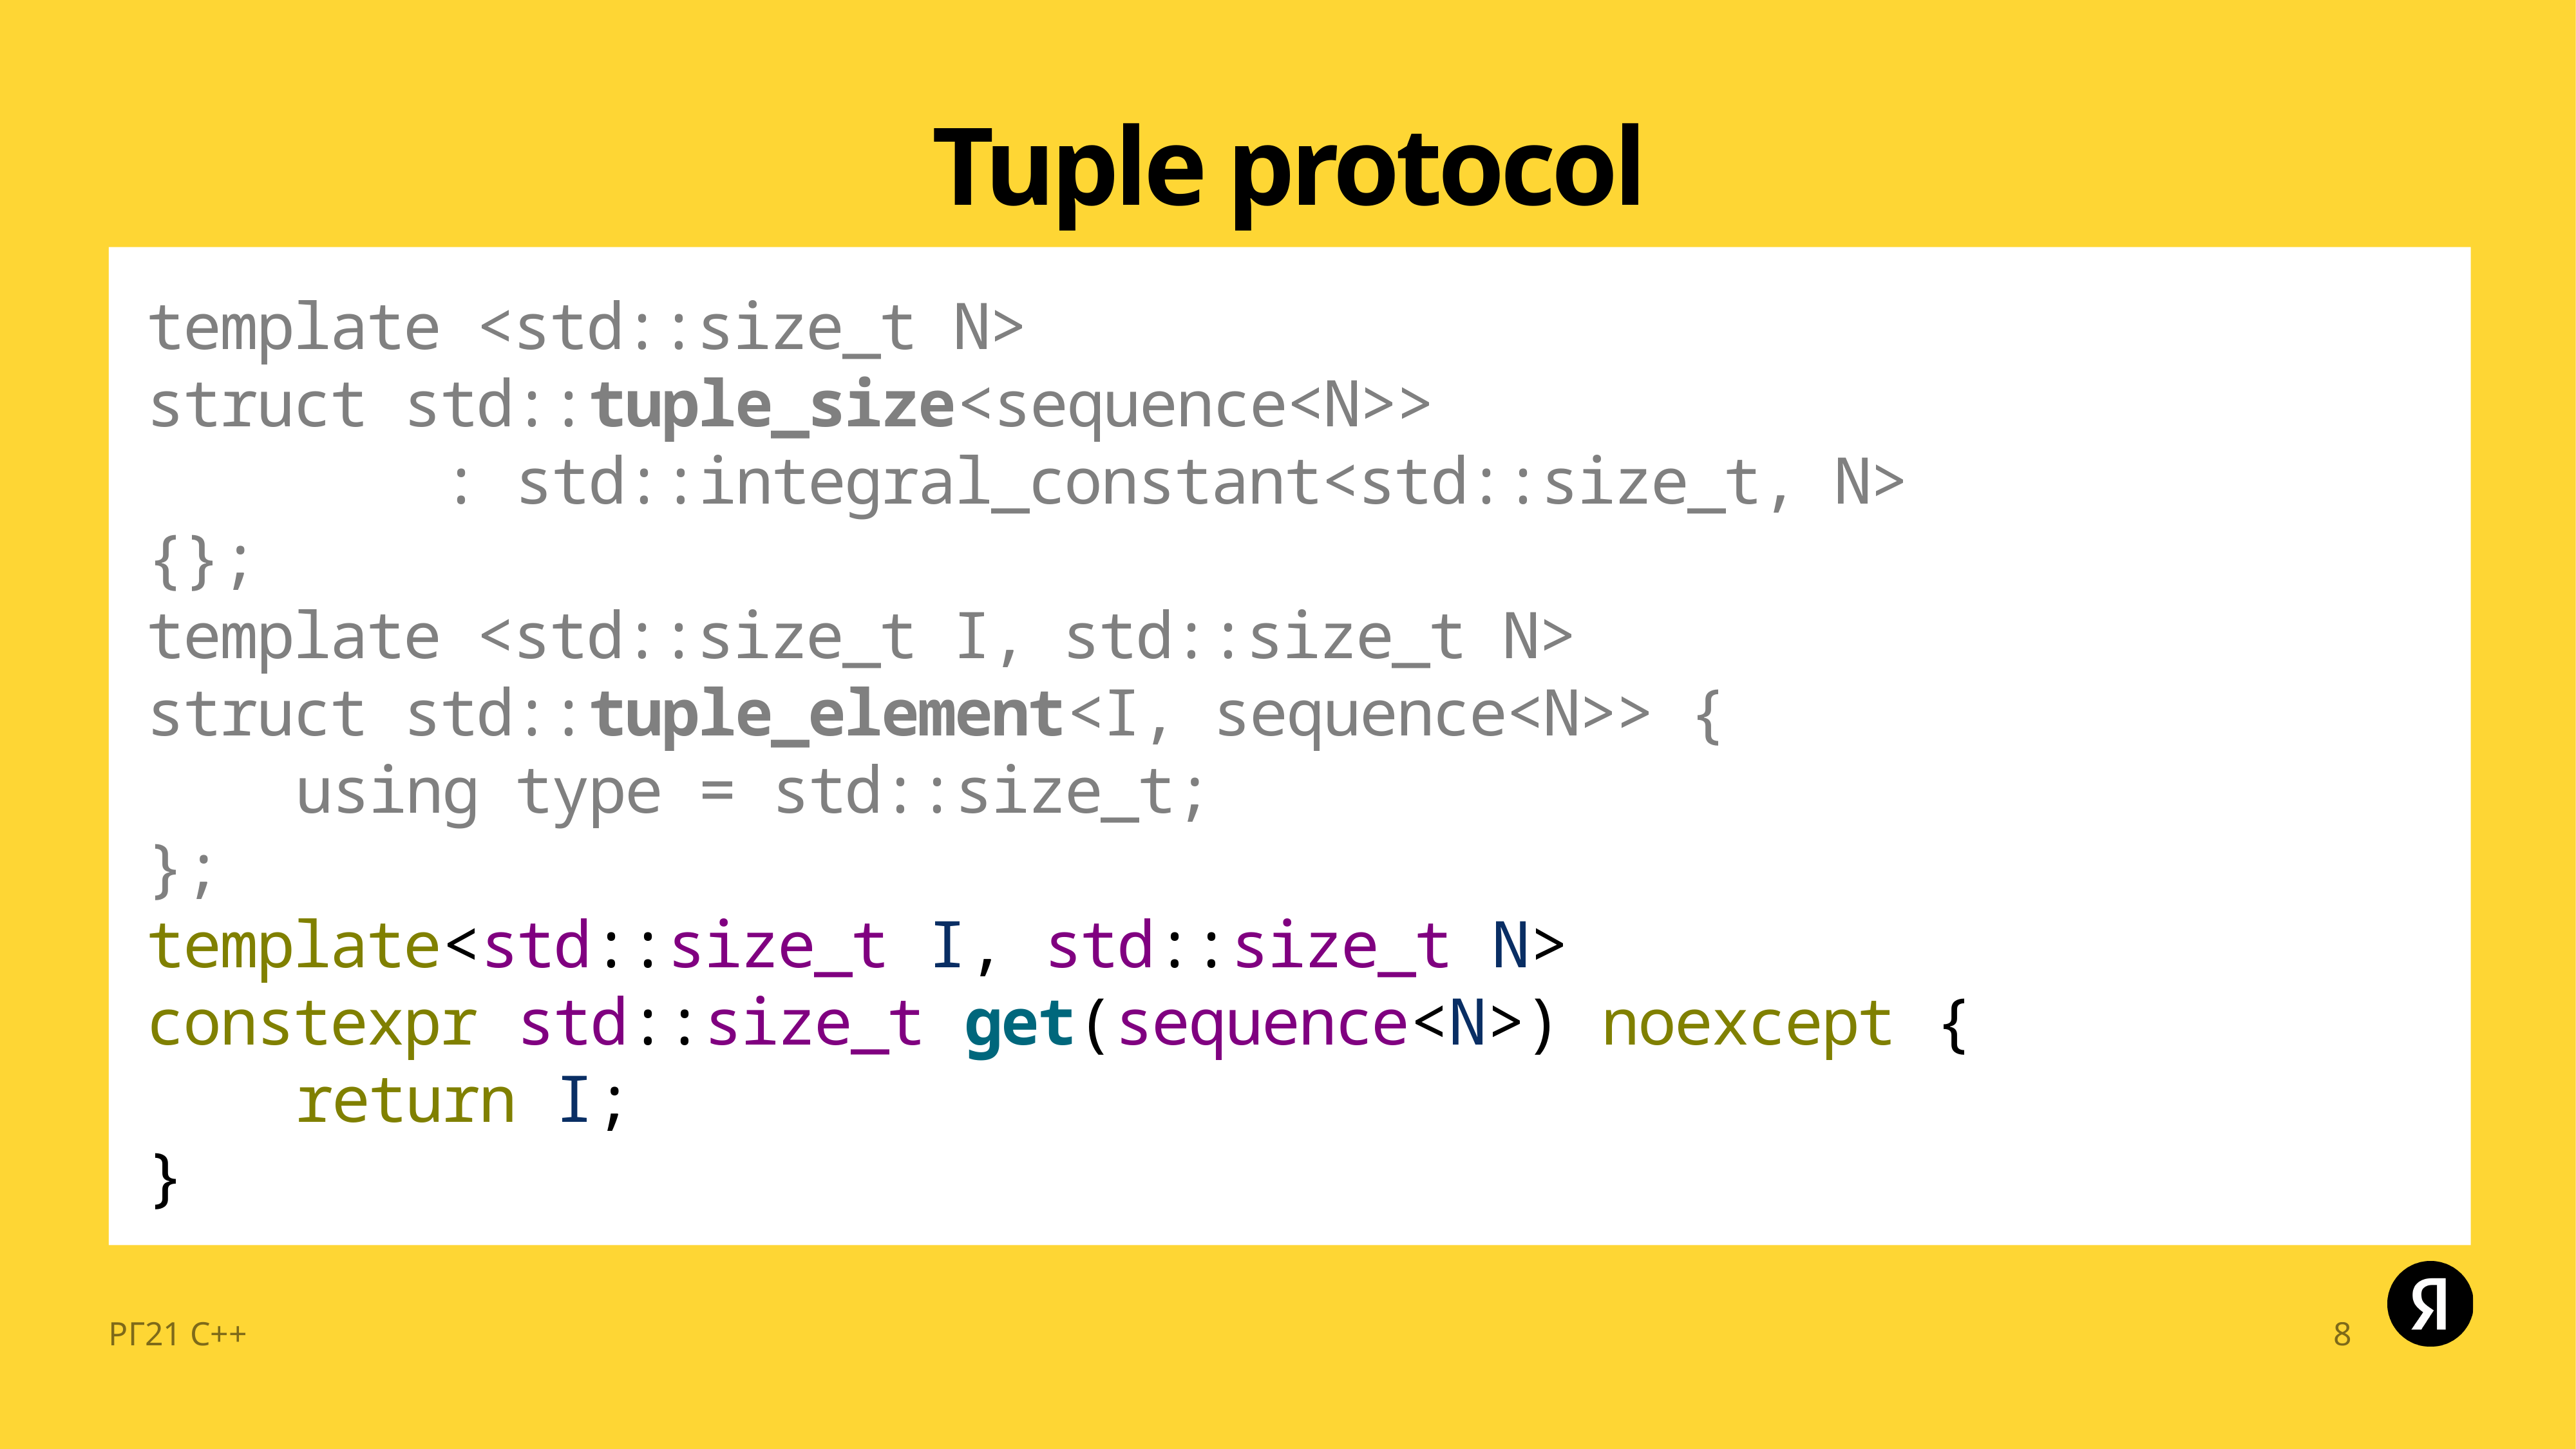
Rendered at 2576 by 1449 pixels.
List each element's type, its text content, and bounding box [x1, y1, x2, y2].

picture [2387, 1261, 2474, 1347]
list template <std::size_t N> struct std::tuple_size<sequence<N>> : std::integral_constant<std::size_t, N> {}; template <std::size_t I, std::size_t N> struct std::tuple_element<I, sequence<N>> { using type = std::size_t; }; template<std::size_t I, std::size_t N> constexpr std::size_t get(sequence<N>) noexcept { return I; } [108, 247, 2471, 1245]
title Tuple protocol [106, 101, 2473, 228]
